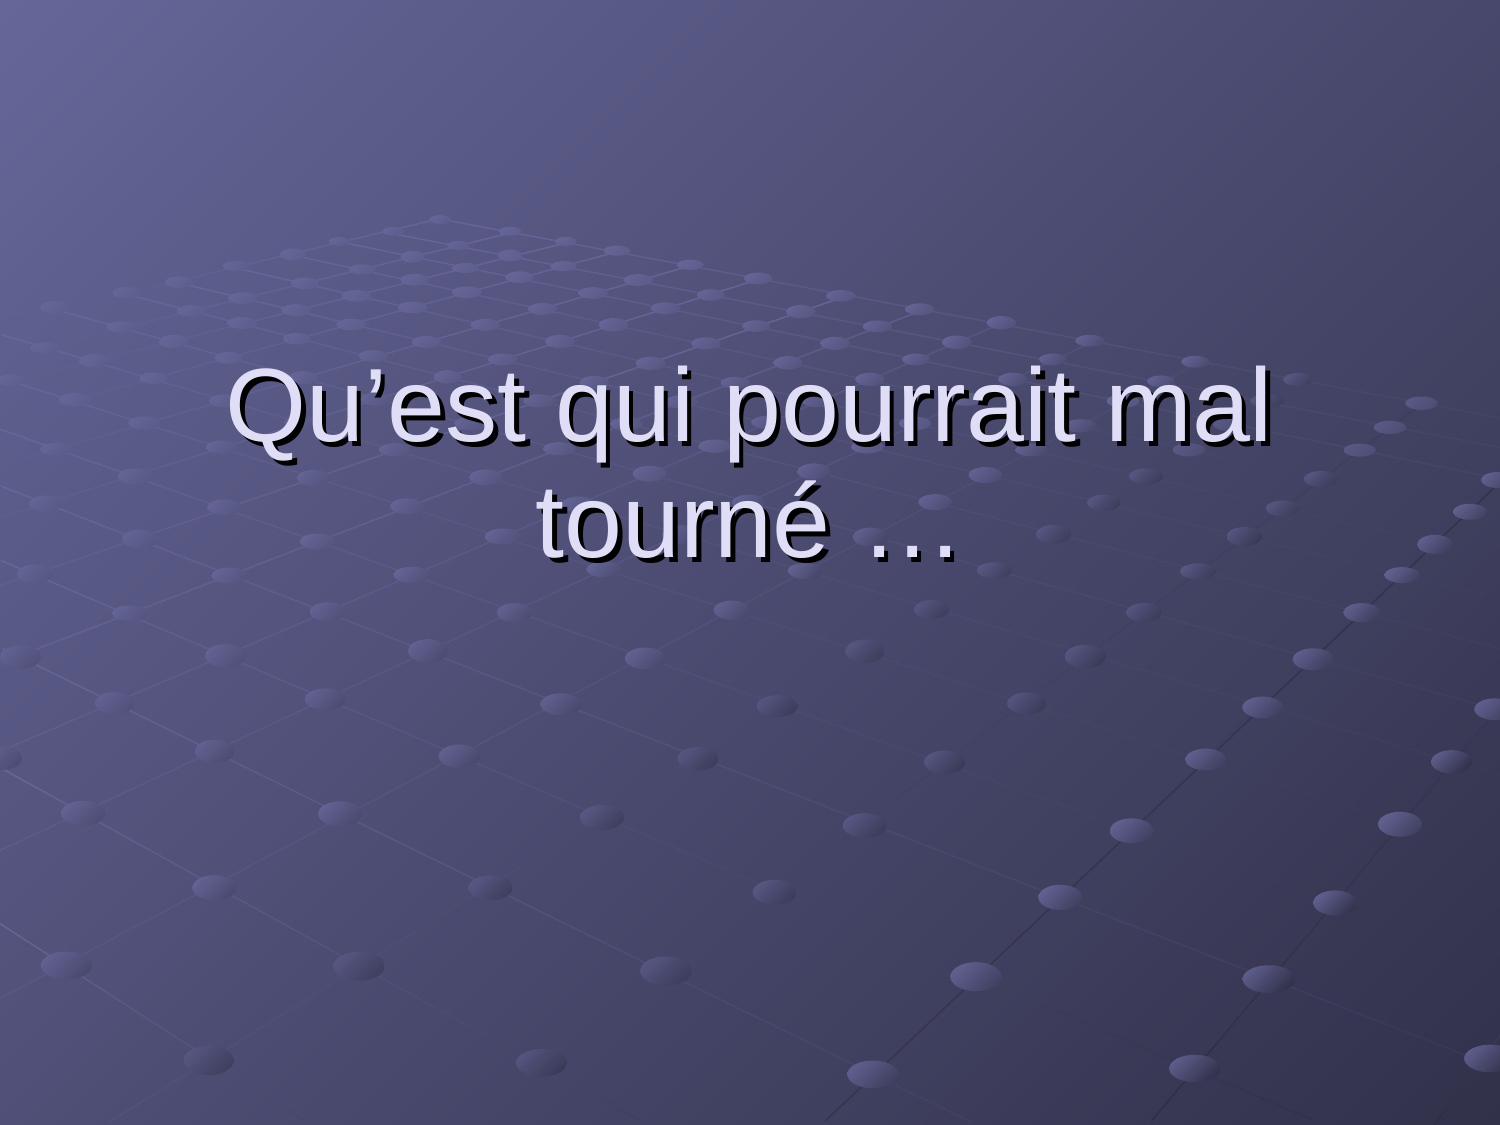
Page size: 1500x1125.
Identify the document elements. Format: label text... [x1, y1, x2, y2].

title Qu’est qui pourrait mal tourné … [112, 302, 1388, 588]
